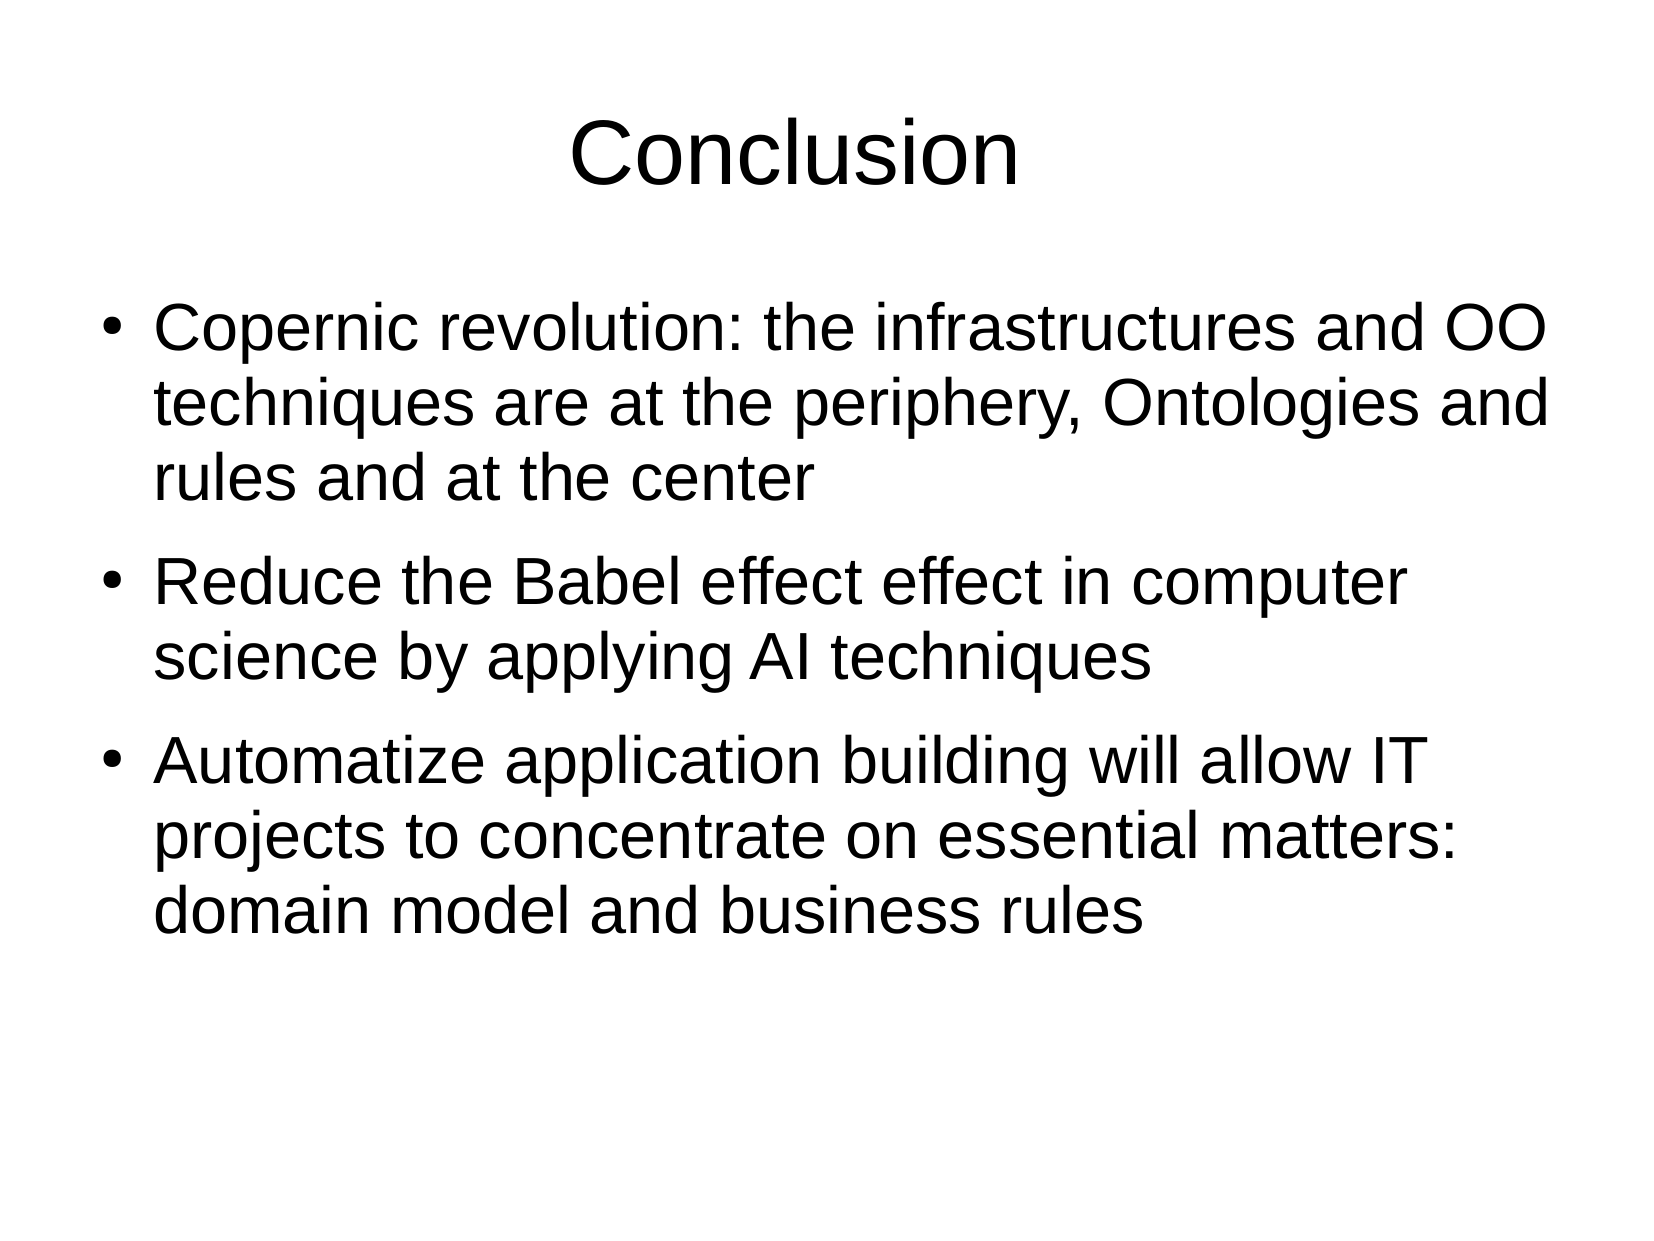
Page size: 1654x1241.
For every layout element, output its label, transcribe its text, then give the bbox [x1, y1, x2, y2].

title Conclusion [82, 56, 1571, 250]
list Copernic revolution: the infrastructures and OO techniques are at the periphery, Ontologies and rules and at the center Reduce the Babel effect effect in computer science by applying AI techniques Automatize application building will allow IT projects to concentrate on essential matters: domain model and business rules [82, 290, 1571, 1094]
